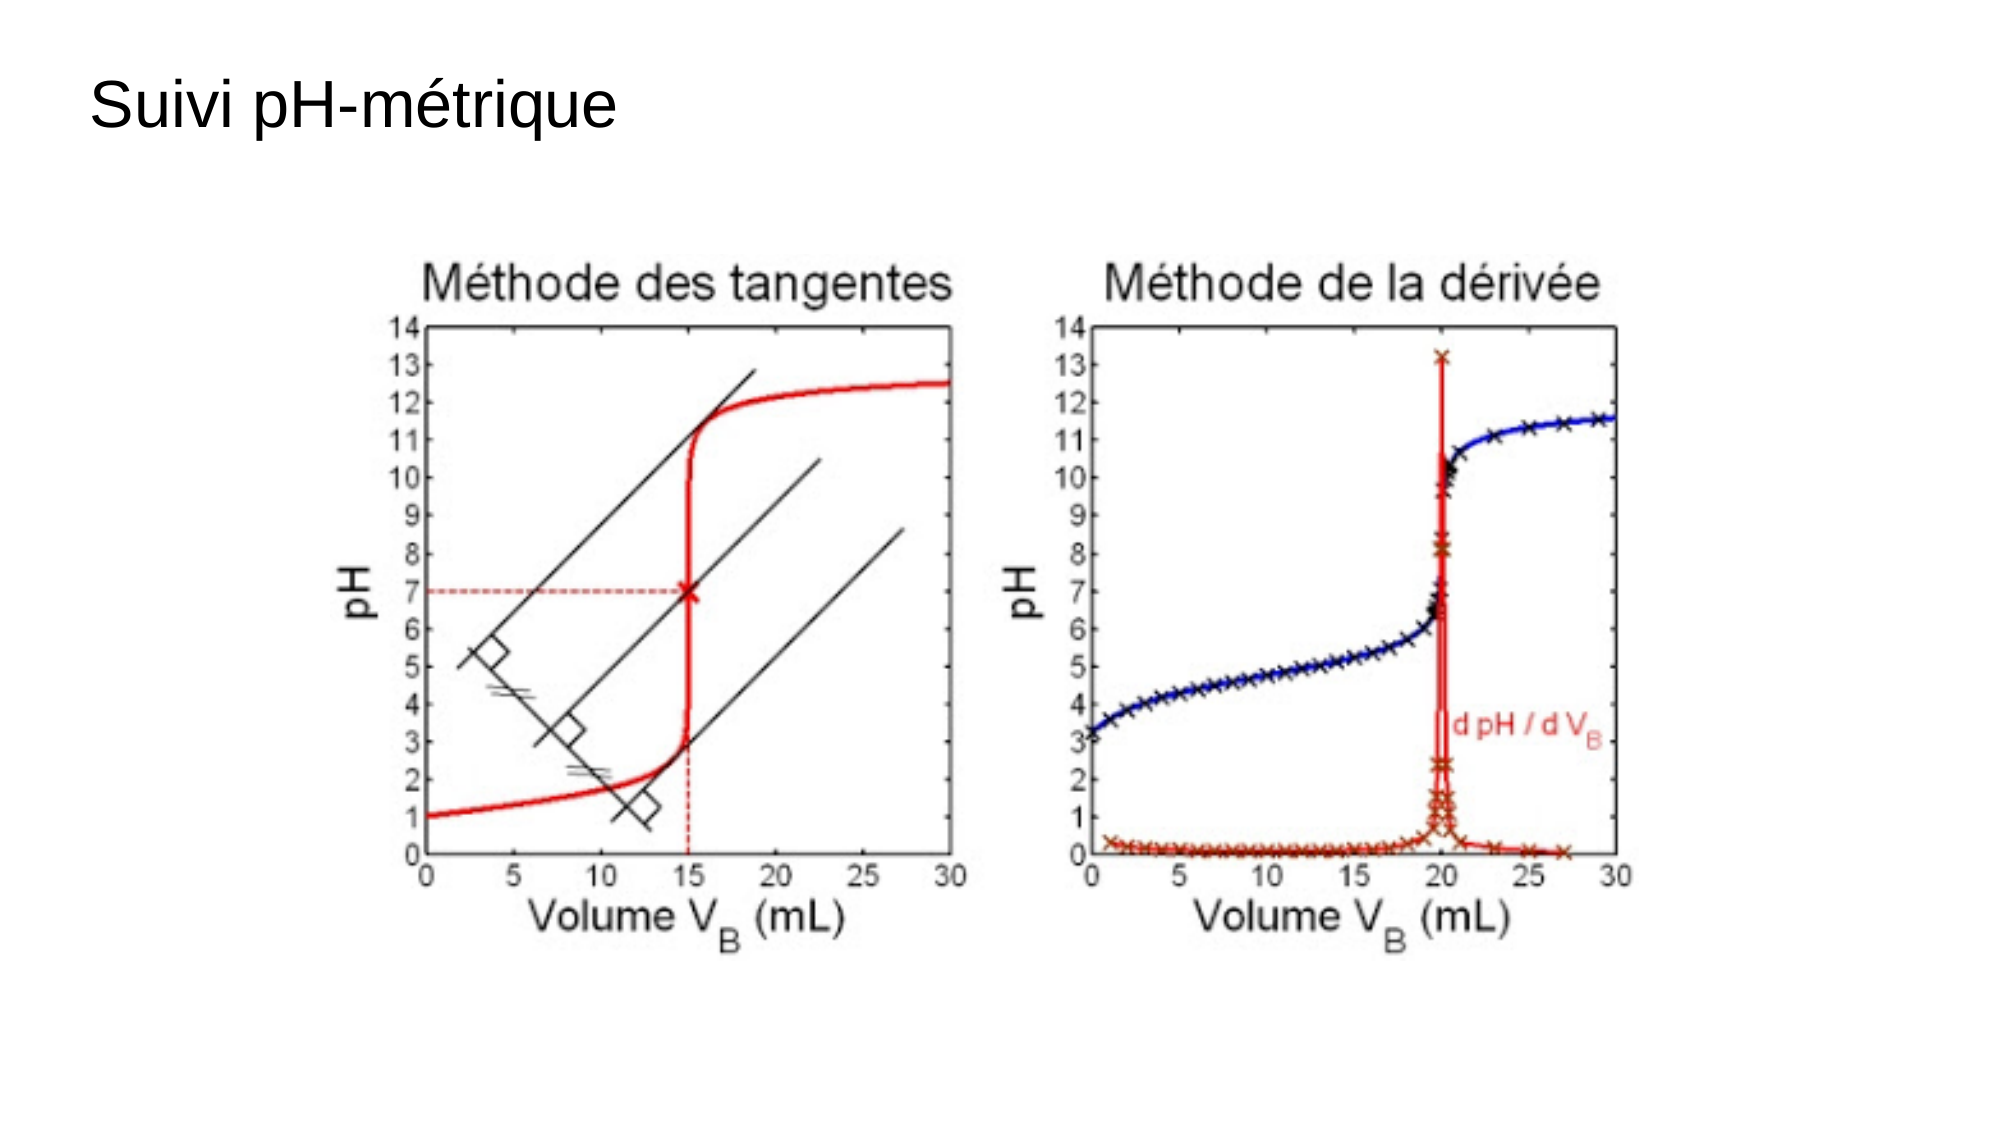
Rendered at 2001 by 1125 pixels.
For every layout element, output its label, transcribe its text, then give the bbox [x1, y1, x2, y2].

text_box Suivi pH-métrique [75, 60, 1411, 150]
picture [330, 254, 1639, 961]
